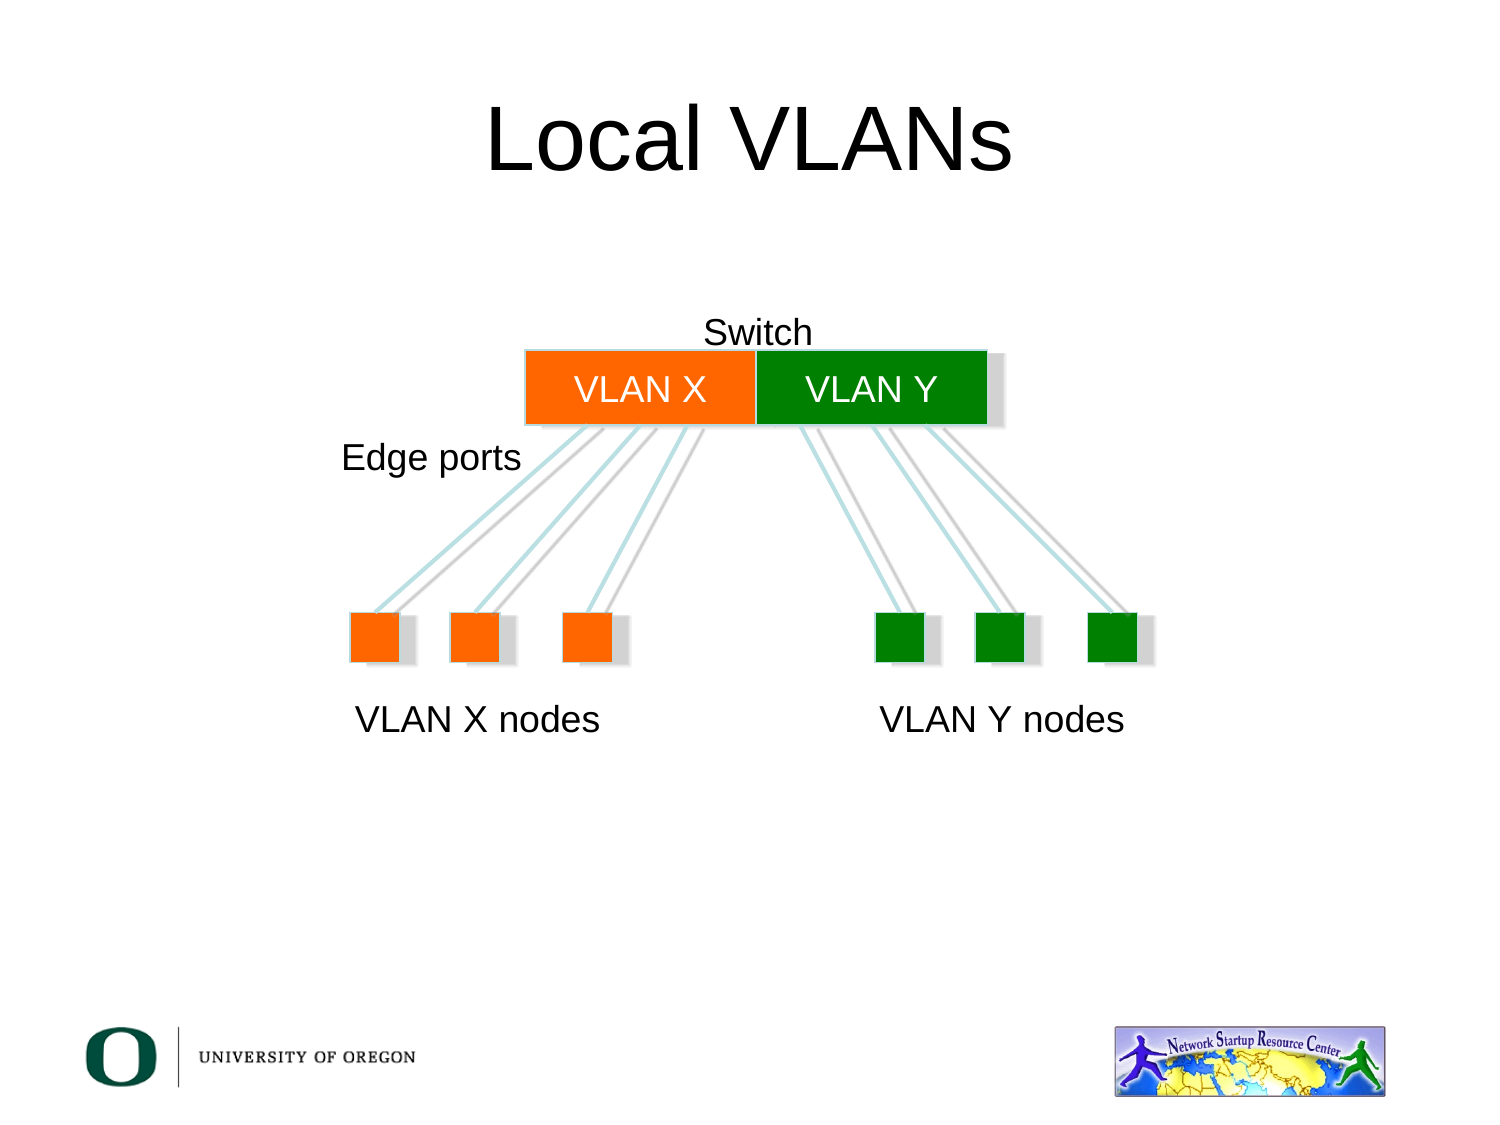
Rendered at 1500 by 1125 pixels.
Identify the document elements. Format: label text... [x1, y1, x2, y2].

text_box [974, 612, 1025, 663]
text_box [562, 612, 613, 663]
text_box Switch [688, 299, 829, 361]
text_box VLAN Y nodes [864, 687, 1140, 748]
title Local VLANs [75, 45, 1426, 233]
picture [1112, 1024, 1388, 1099]
picture [75, 1024, 426, 1090]
text_box VLAN X nodes [340, 687, 616, 748]
text_box VLAN Y [756, 350, 988, 426]
text_box [449, 612, 500, 663]
text_box Edge ports [326, 424, 538, 486]
text_box [1087, 612, 1138, 663]
text_box [350, 612, 400, 663]
text_box VLAN X [525, 350, 756, 426]
text_box [875, 612, 925, 663]
